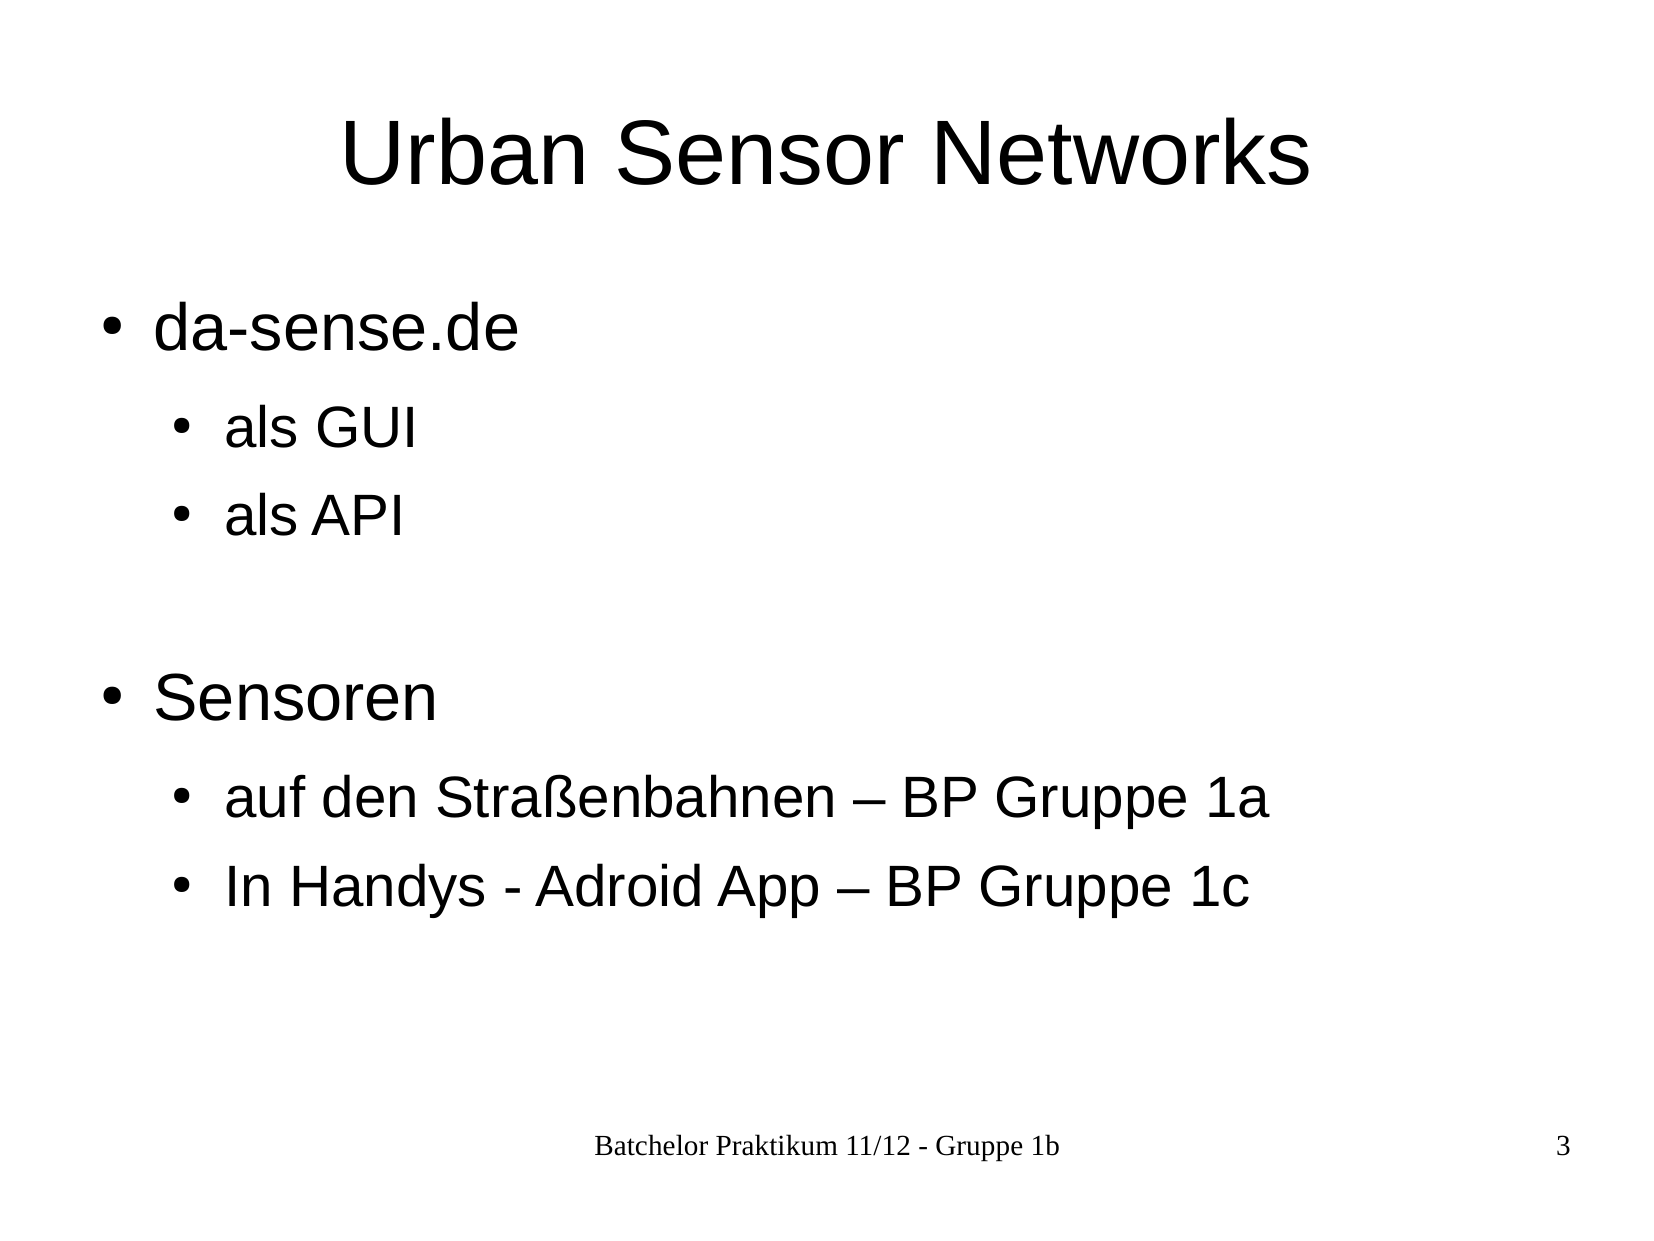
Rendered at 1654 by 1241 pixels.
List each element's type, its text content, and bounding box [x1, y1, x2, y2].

title Urban Sensor Networks [82, 49, 1571, 257]
list da-sense.de als GUI als API Sensoren auf den Straßenbahnen – BP Gruppe 1a In Handys - Adroid App – BP Gruppe 1c [82, 290, 1571, 1094]
